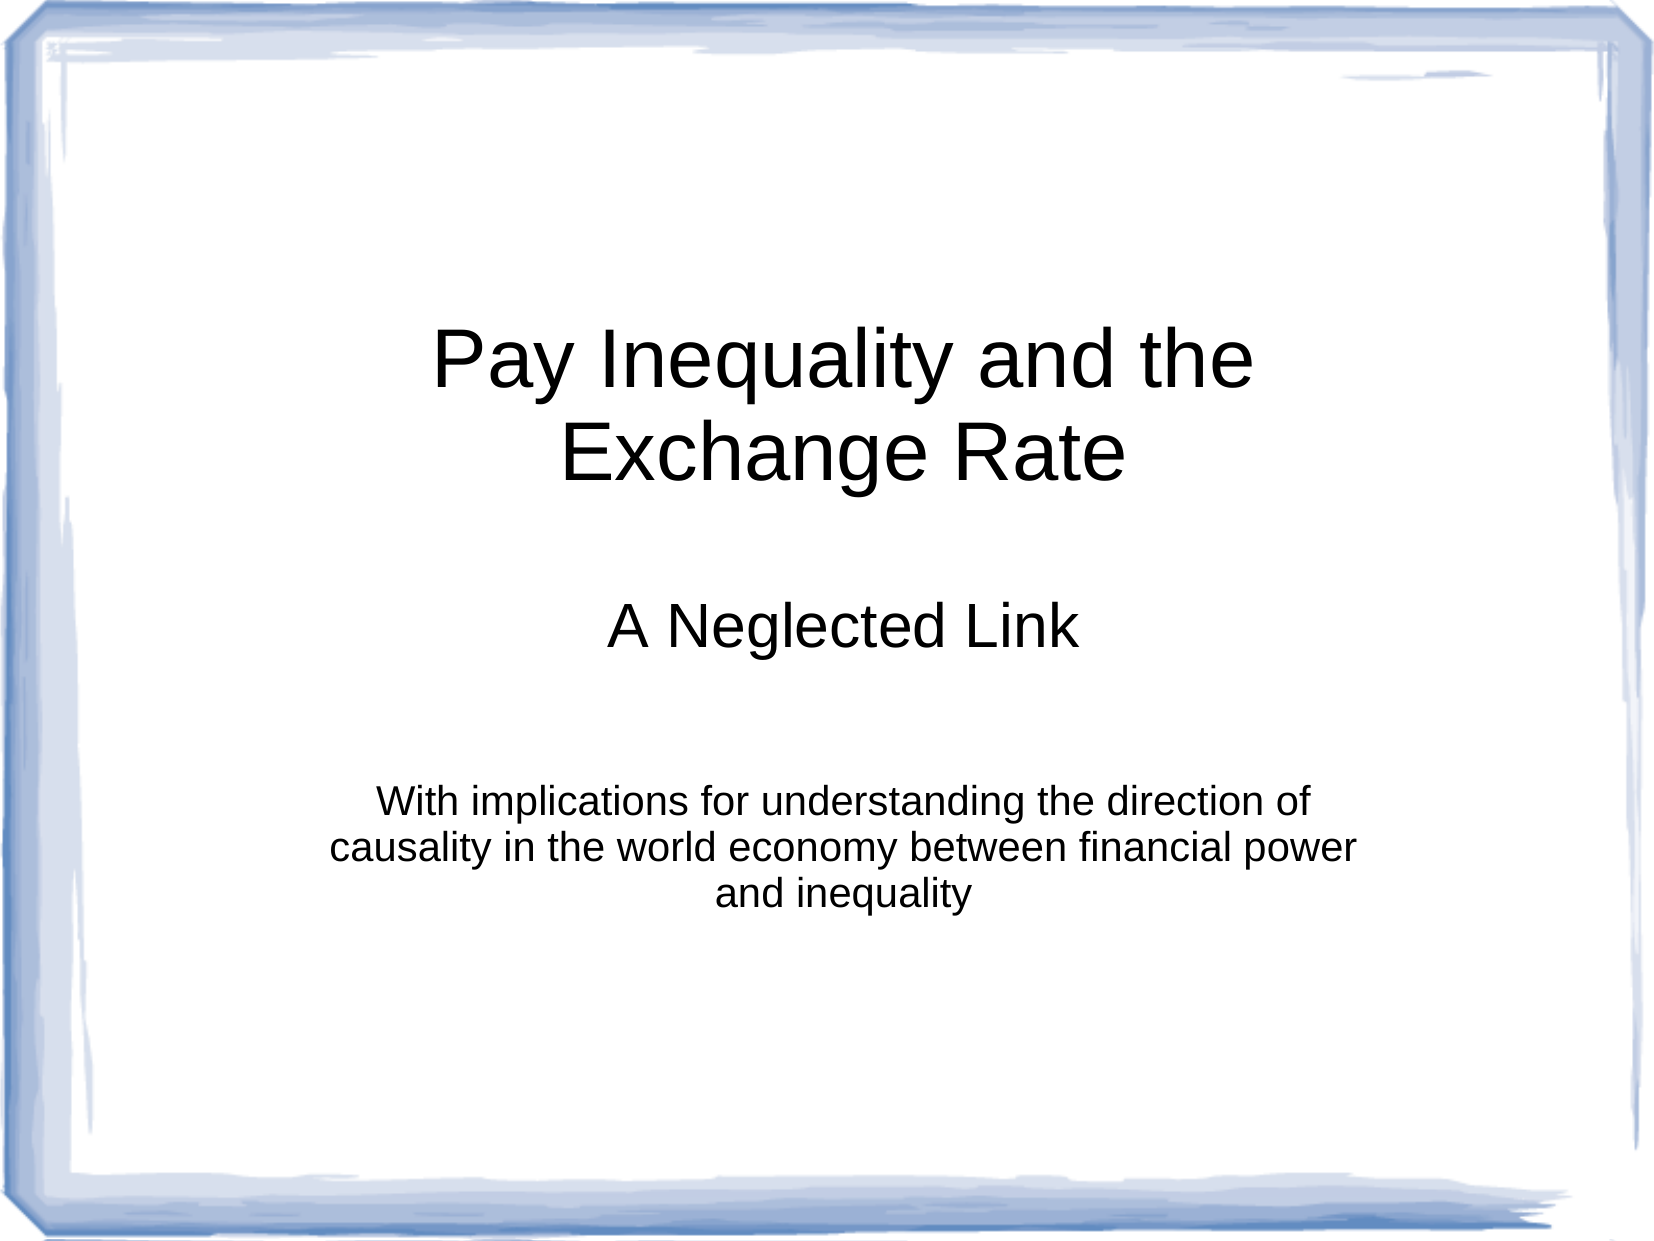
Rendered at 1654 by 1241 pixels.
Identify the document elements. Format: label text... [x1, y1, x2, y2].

picture [0, 0, 1654, 1241]
text_box Pay Inequality and the Exchange Rate A Neglected Link With implications for understanding the direction of causality in the world economy between financial power and inequality [299, 300, 1388, 757]
